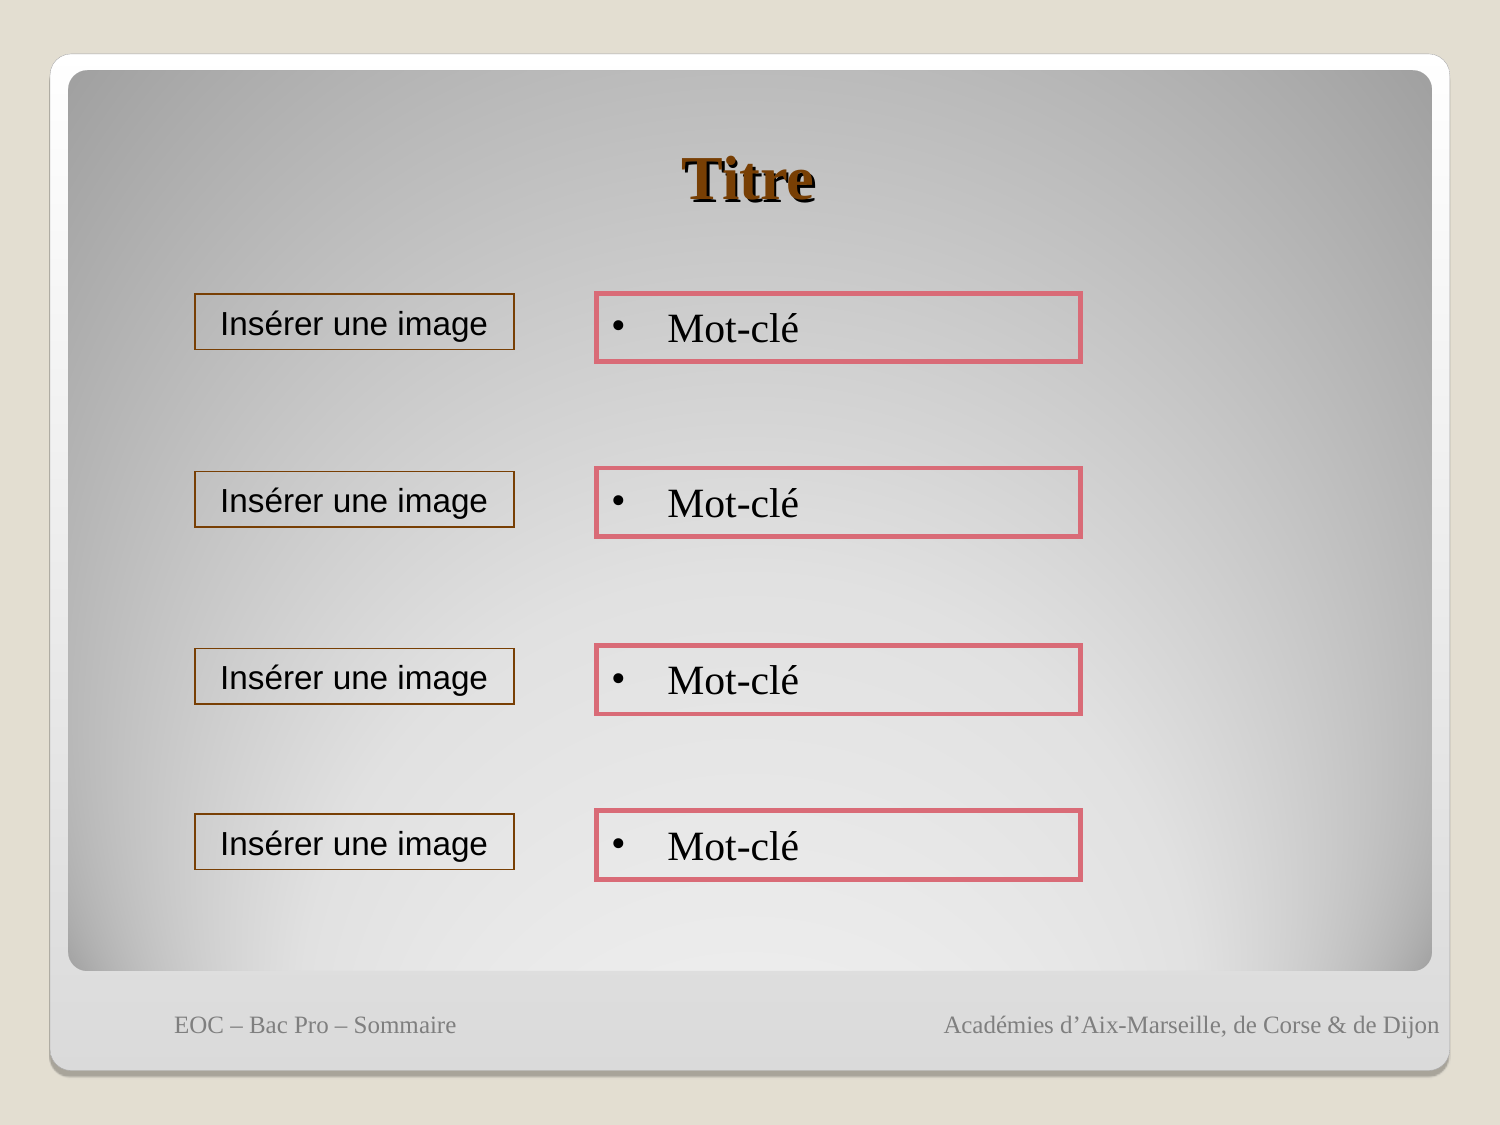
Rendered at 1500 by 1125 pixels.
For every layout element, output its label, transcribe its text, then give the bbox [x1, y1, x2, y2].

text_box EOC – Bac Pro – Sommaire [159, 1000, 759, 1071]
text_box Académies d’Aix-Marseille, de Corse & de Dijon [759, 1000, 1456, 1071]
text_box Mot-clé [596, 810, 1081, 880]
picture [67, 69, 1433, 972]
text_box Mot-clé [596, 293, 1081, 362]
text_box Insérer une image [194, 294, 514, 350]
title Titre [76, 47, 1420, 220]
text_box Mot-clé [596, 645, 1081, 714]
text_box Insérer une image [194, 648, 514, 705]
text_box Insérer une image [194, 471, 514, 527]
text_box Insérer une image [194, 814, 514, 870]
text_box Mot-clé [596, 467, 1081, 537]
